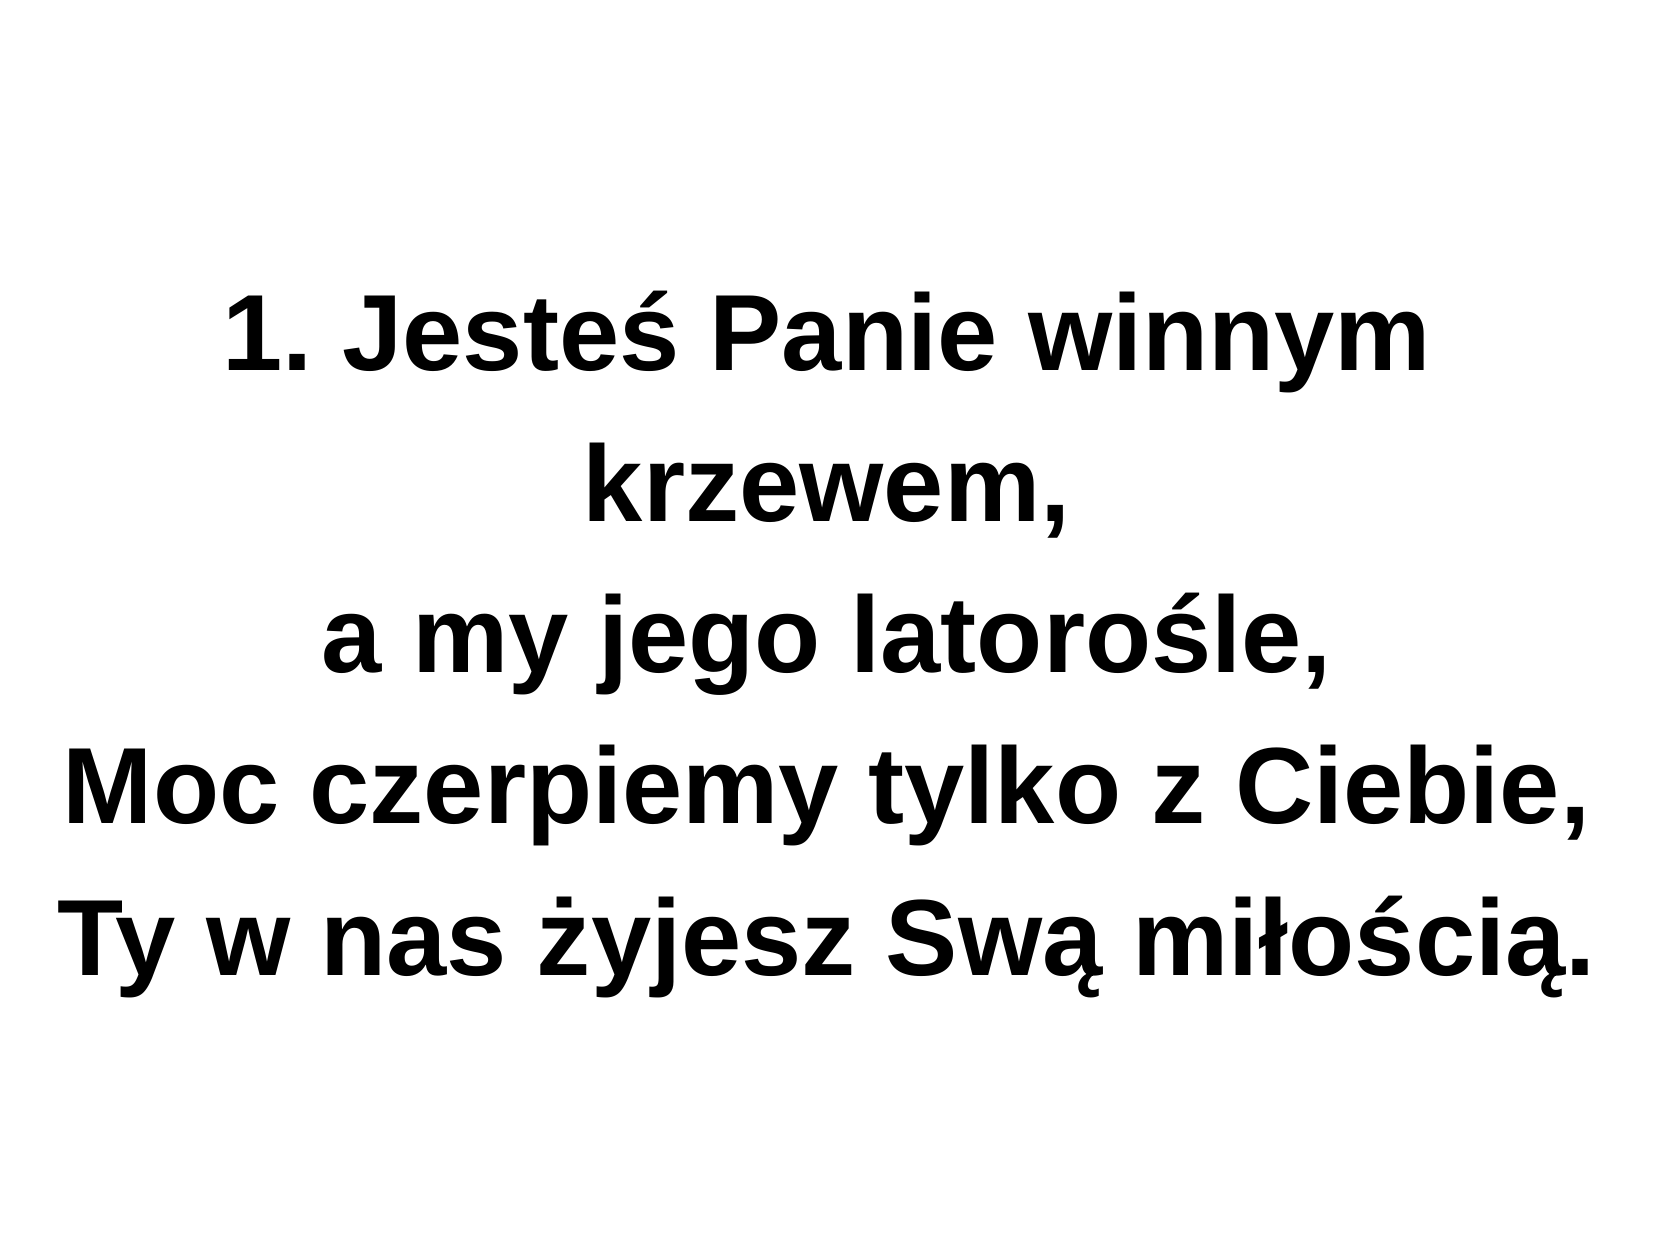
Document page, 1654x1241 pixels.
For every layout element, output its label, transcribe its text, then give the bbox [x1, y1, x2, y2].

subtitle 1. Jesteś Panie winnym krzewem, a my jego latorośle, Moc czerpiemy tylko z Ciebie, Ty w nas żyjesz Swą miłością. [0, 0, 1654, 1241]
